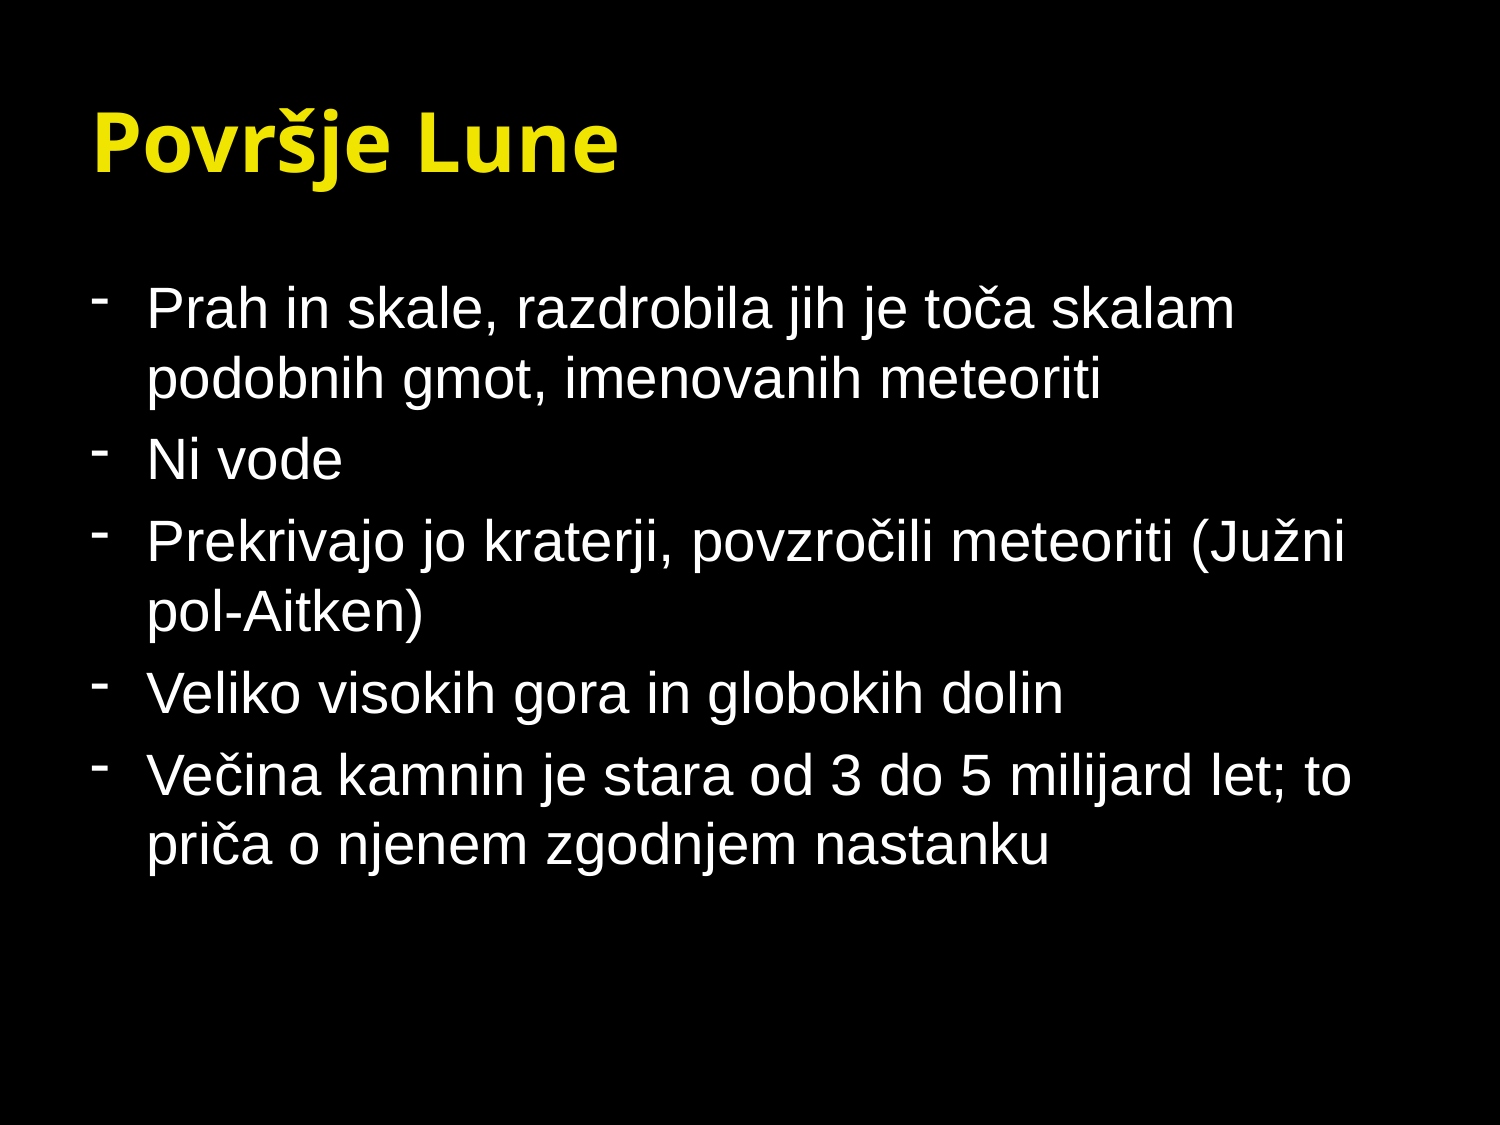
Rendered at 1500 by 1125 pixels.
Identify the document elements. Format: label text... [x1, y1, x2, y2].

title Površje Lune [75, 45, 1425, 233]
list Prah in skale, razdrobila jih je toča skalam podobnih gmot, imenovanih meteoriti Ni vode Prekrivajo jo kraterji, povzročili meteoriti (Južni pol-Aitken) Veliko visokih gora in globokih dolin Večina kamnin je stara od 3 do 5 milijard let; to priča o njenem zgodnjem nastanku [75, 262, 1425, 1005]
